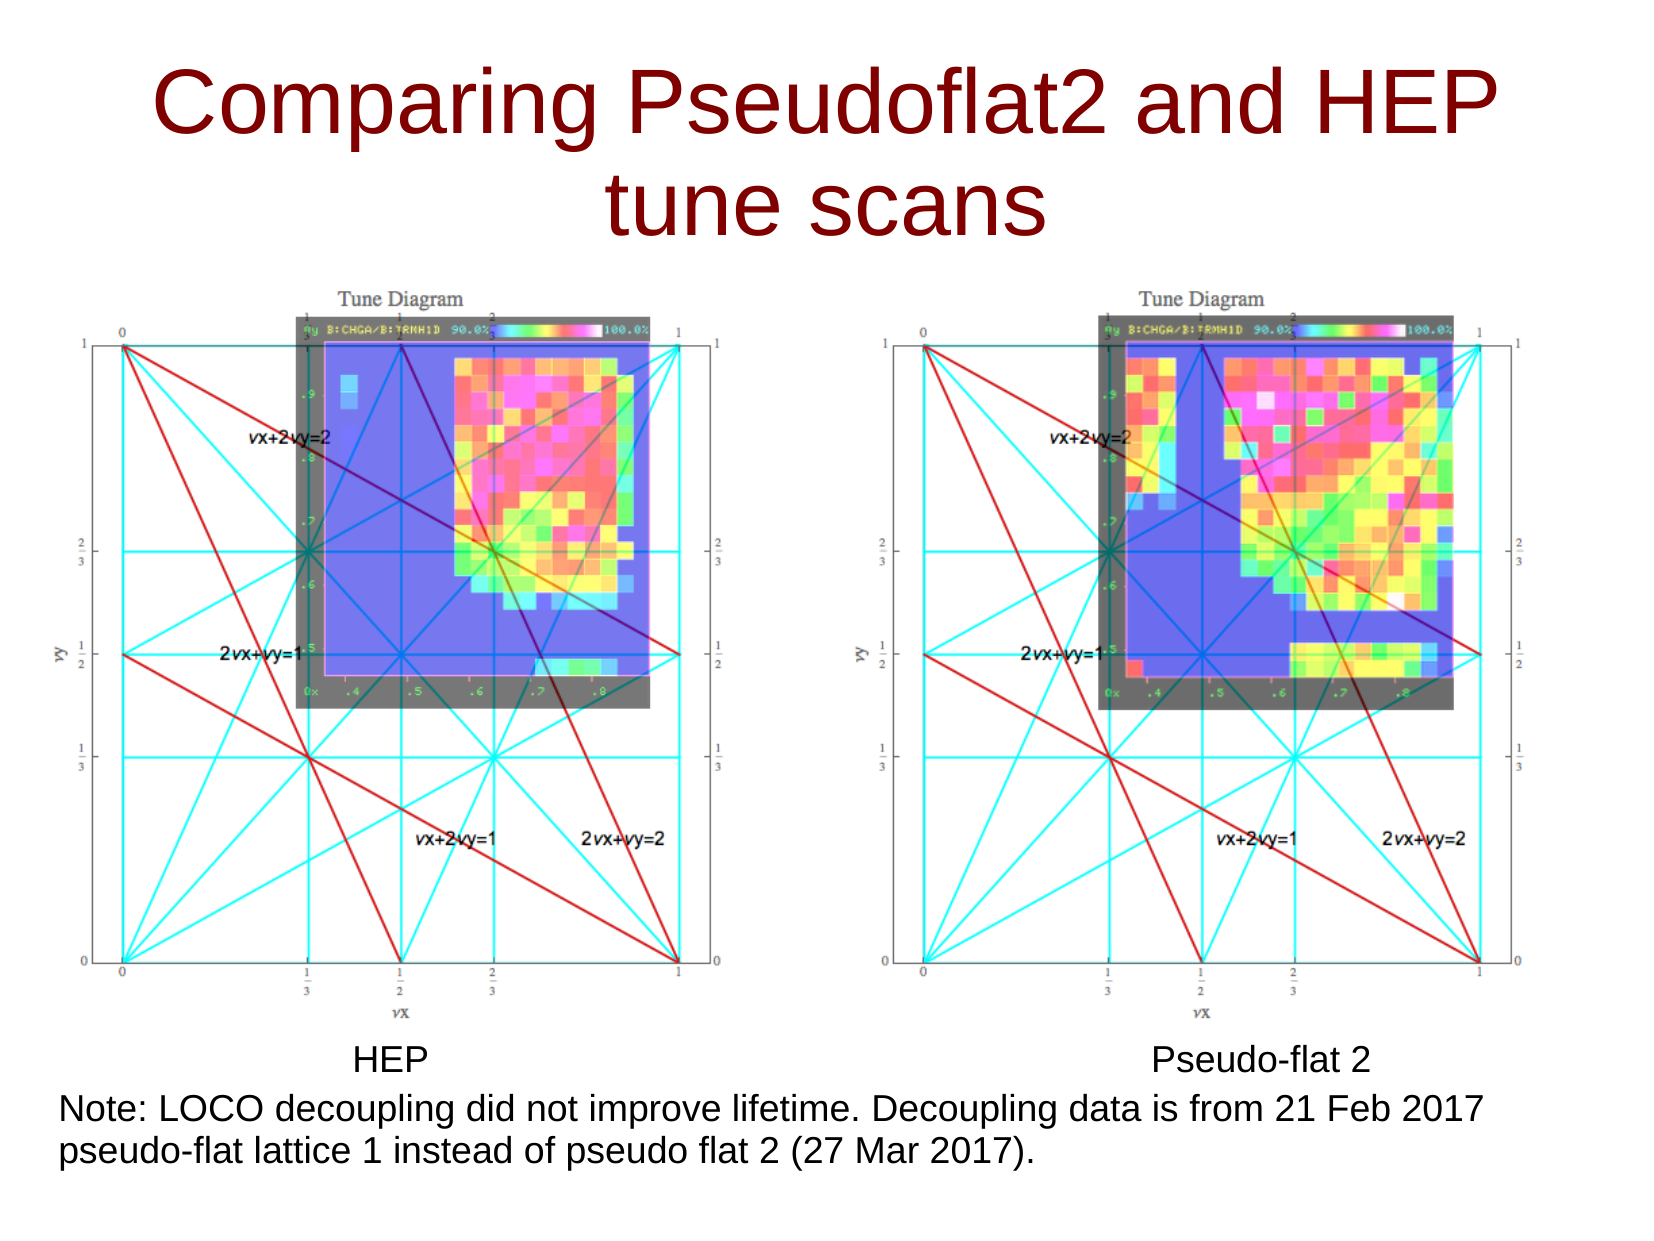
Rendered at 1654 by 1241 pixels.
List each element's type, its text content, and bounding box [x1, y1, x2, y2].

title Comparing Pseudoflat2 and HEP tune scans [82, 49, 1571, 257]
text_box HEP [337, 1031, 466, 1080]
picture [50, 290, 726, 1025]
text_box Pseudo-flat 2 [1136, 1031, 1399, 1080]
picture [851, 290, 1527, 1025]
text_box Note: LOCO decoupling did not improve lifetime. Decoupling data is from 21 Feb 2017 pseudo-flat lattice 1 instead of pseudo flat 2 (27 Mar 2017). [43, 1080, 1591, 1220]
